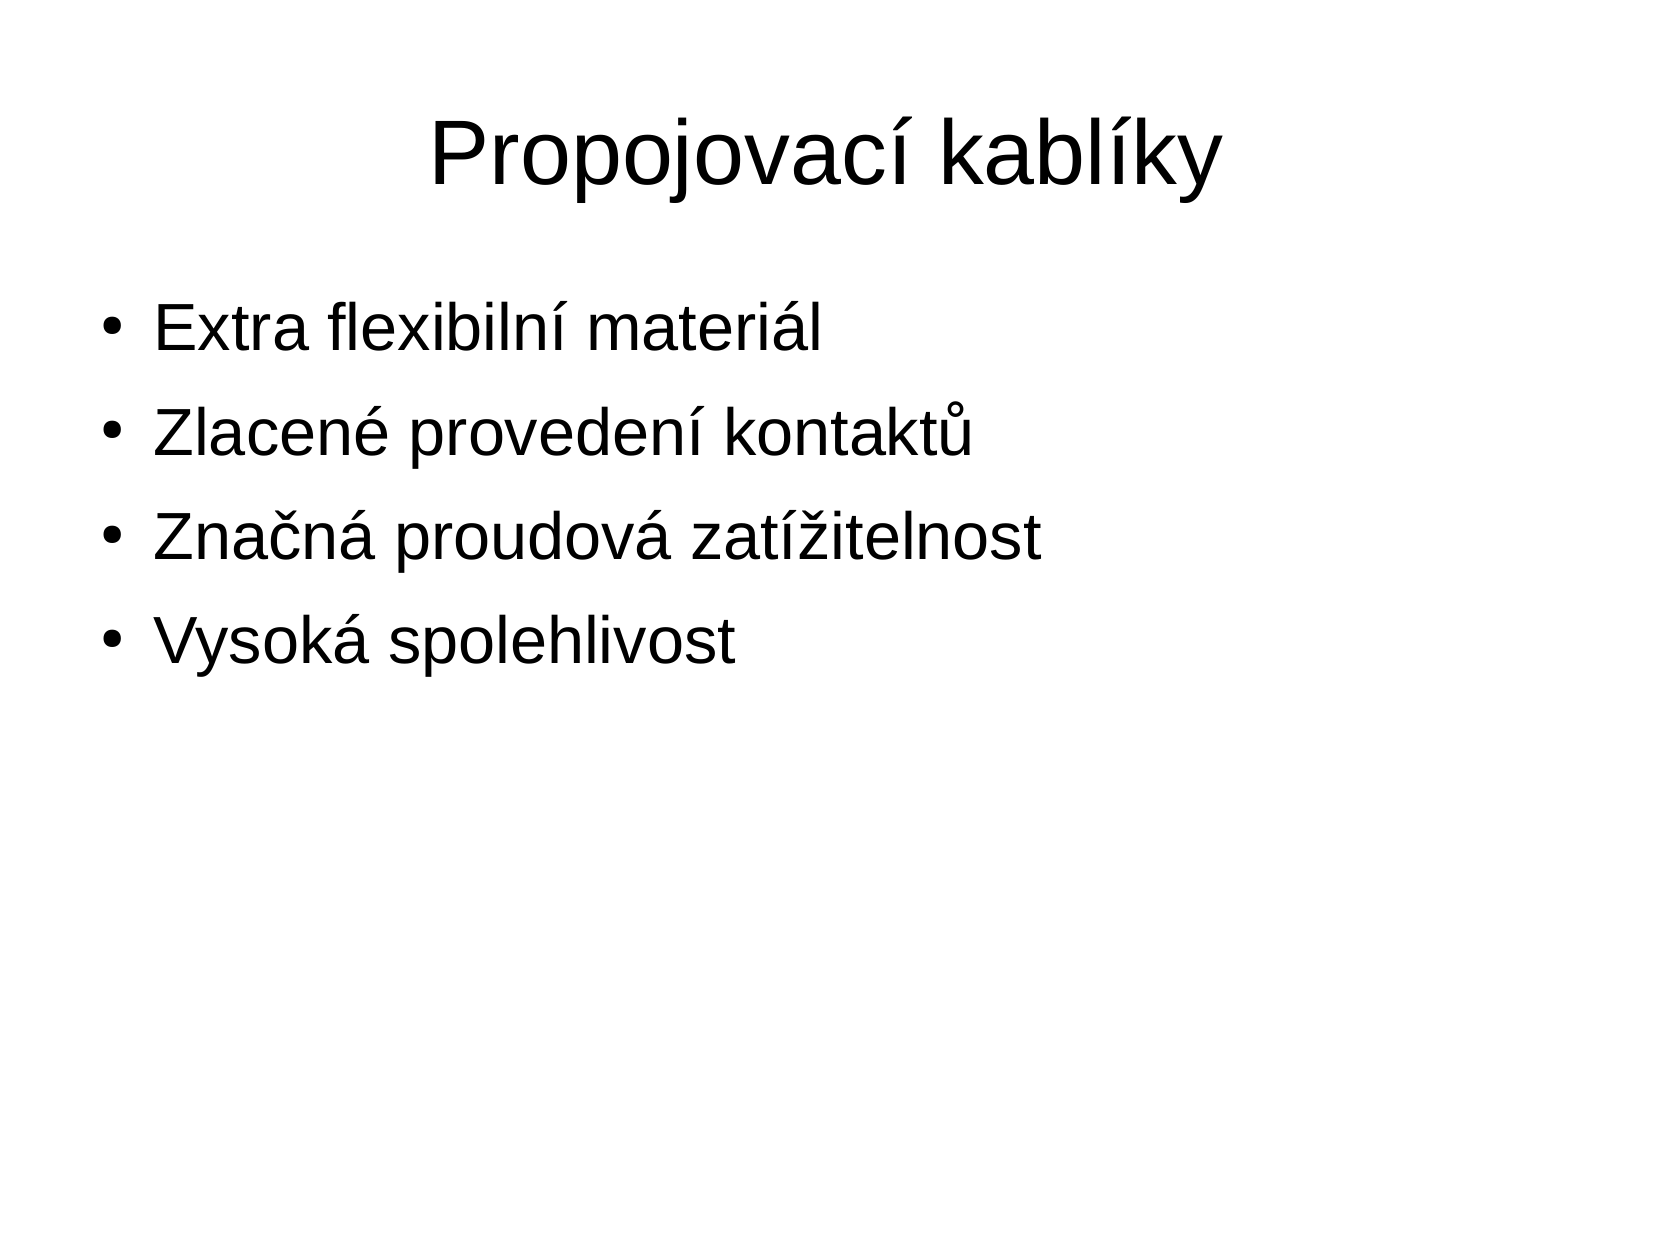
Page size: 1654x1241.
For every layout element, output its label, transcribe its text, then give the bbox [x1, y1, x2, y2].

list Extra flexibilní materiál Zlacené provedení kontaktů Značná proudová zatížitelnost Vysoká spolehlivost [82, 290, 1571, 1109]
title Propojovací kablíky [82, 49, 1571, 257]
